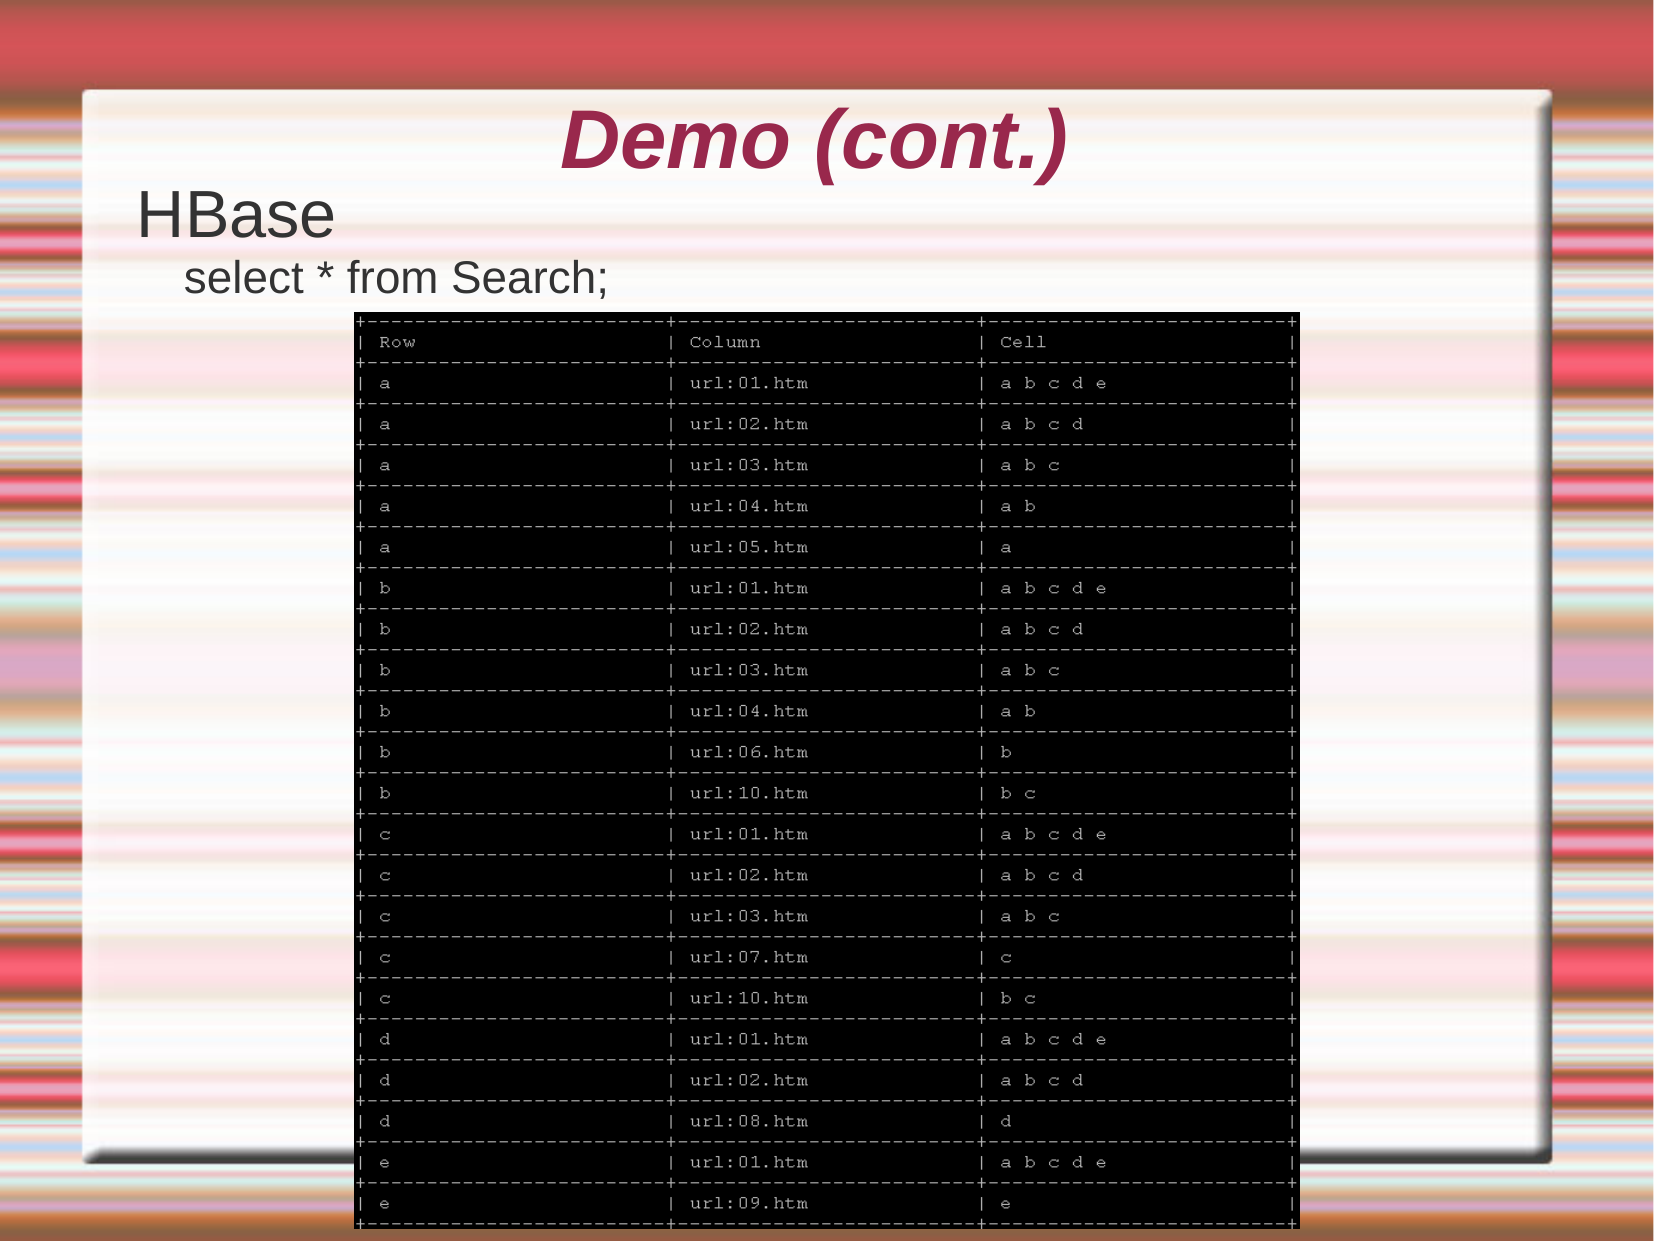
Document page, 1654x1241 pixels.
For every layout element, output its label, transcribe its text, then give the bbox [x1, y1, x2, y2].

picture [0, 0, 1654, 1241]
title Demo (cont.) [93, 43, 1536, 237]
list HBase select * from Search; [124, 177, 1506, 1004]
